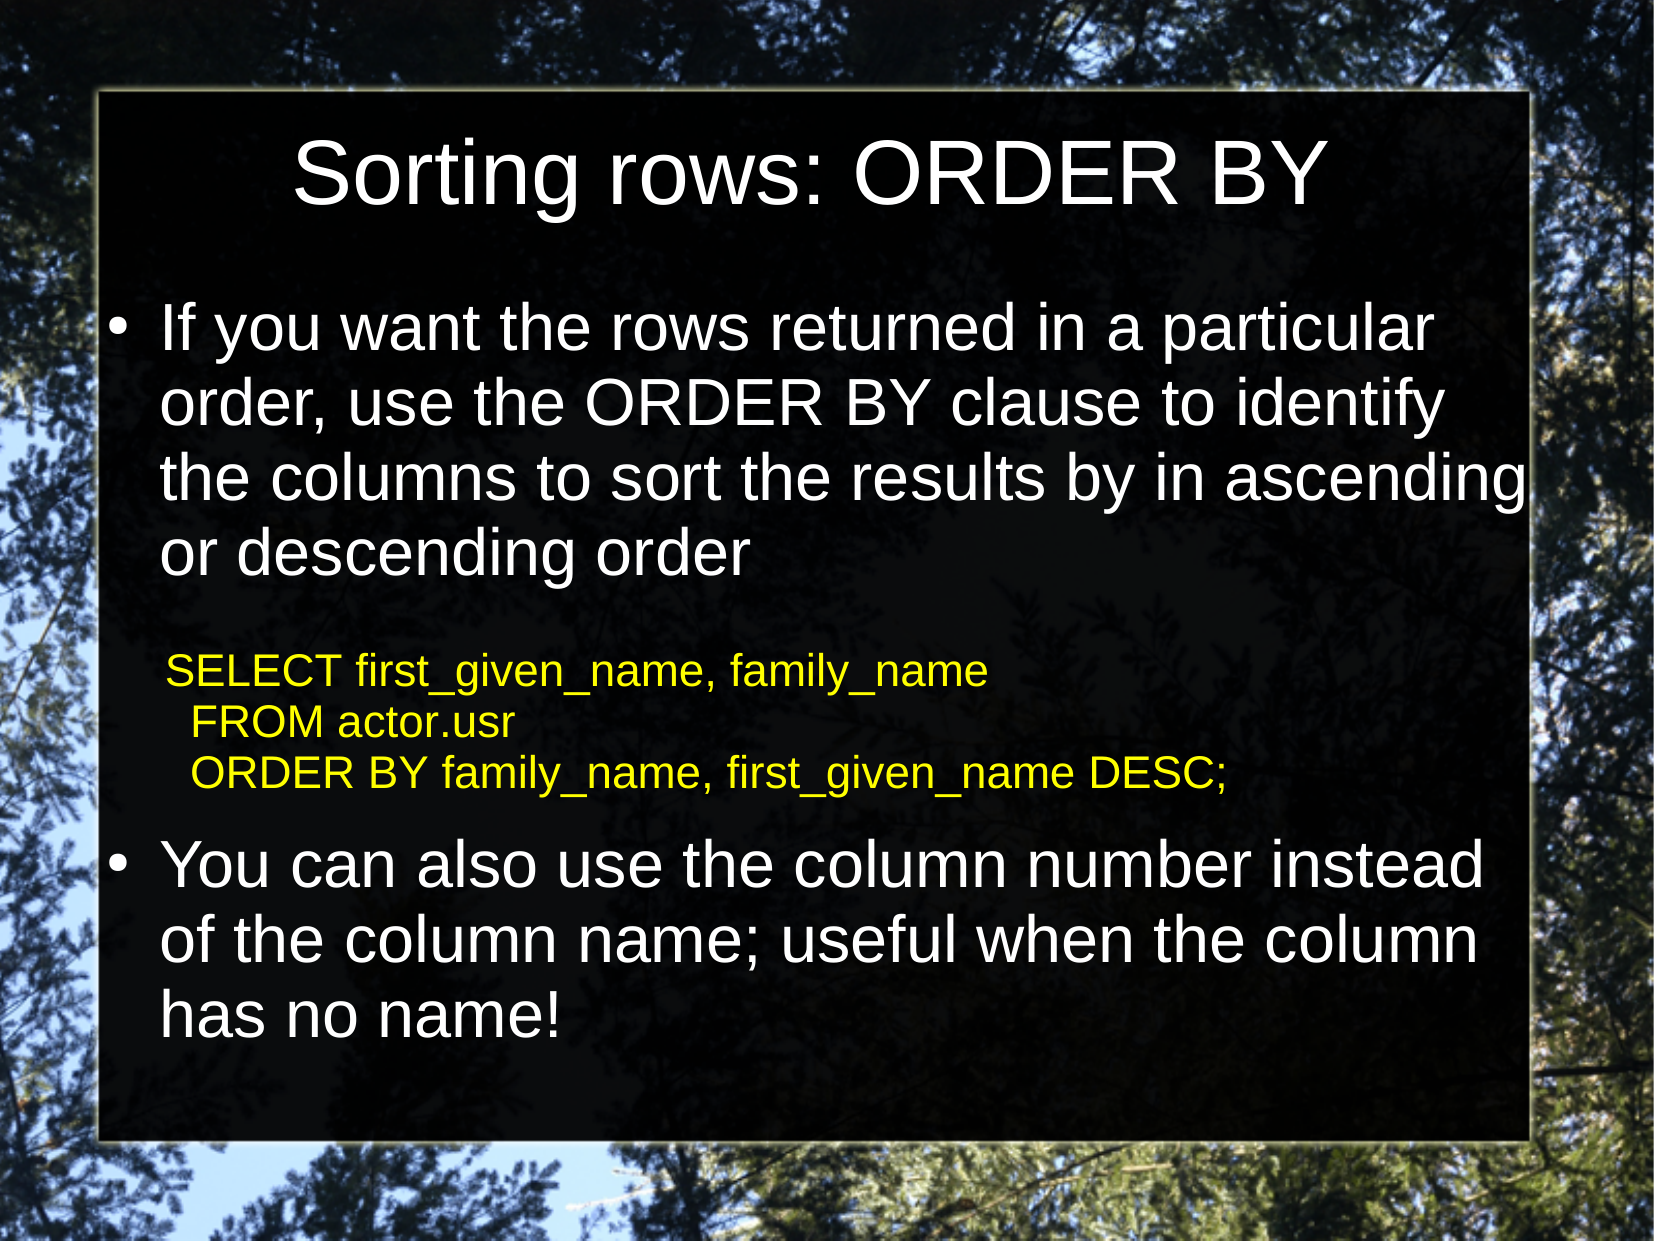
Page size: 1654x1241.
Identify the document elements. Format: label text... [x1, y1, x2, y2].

list If you want the rows returned in a particular order, use the ORDER BY clause to identify the columns to sort the results by in ascending or descending order You can also use the column number instead of the column name; useful when the column has no name! [88, 290, 1536, 1094]
picture [0, 0, 1654, 1241]
text_box SELECT first_given_name, family_name FROM actor.usr ORDER BY family_name, first_given_name DESC; [150, 637, 1463, 807]
title Sorting rows: ORDER BY [88, 95, 1536, 250]
